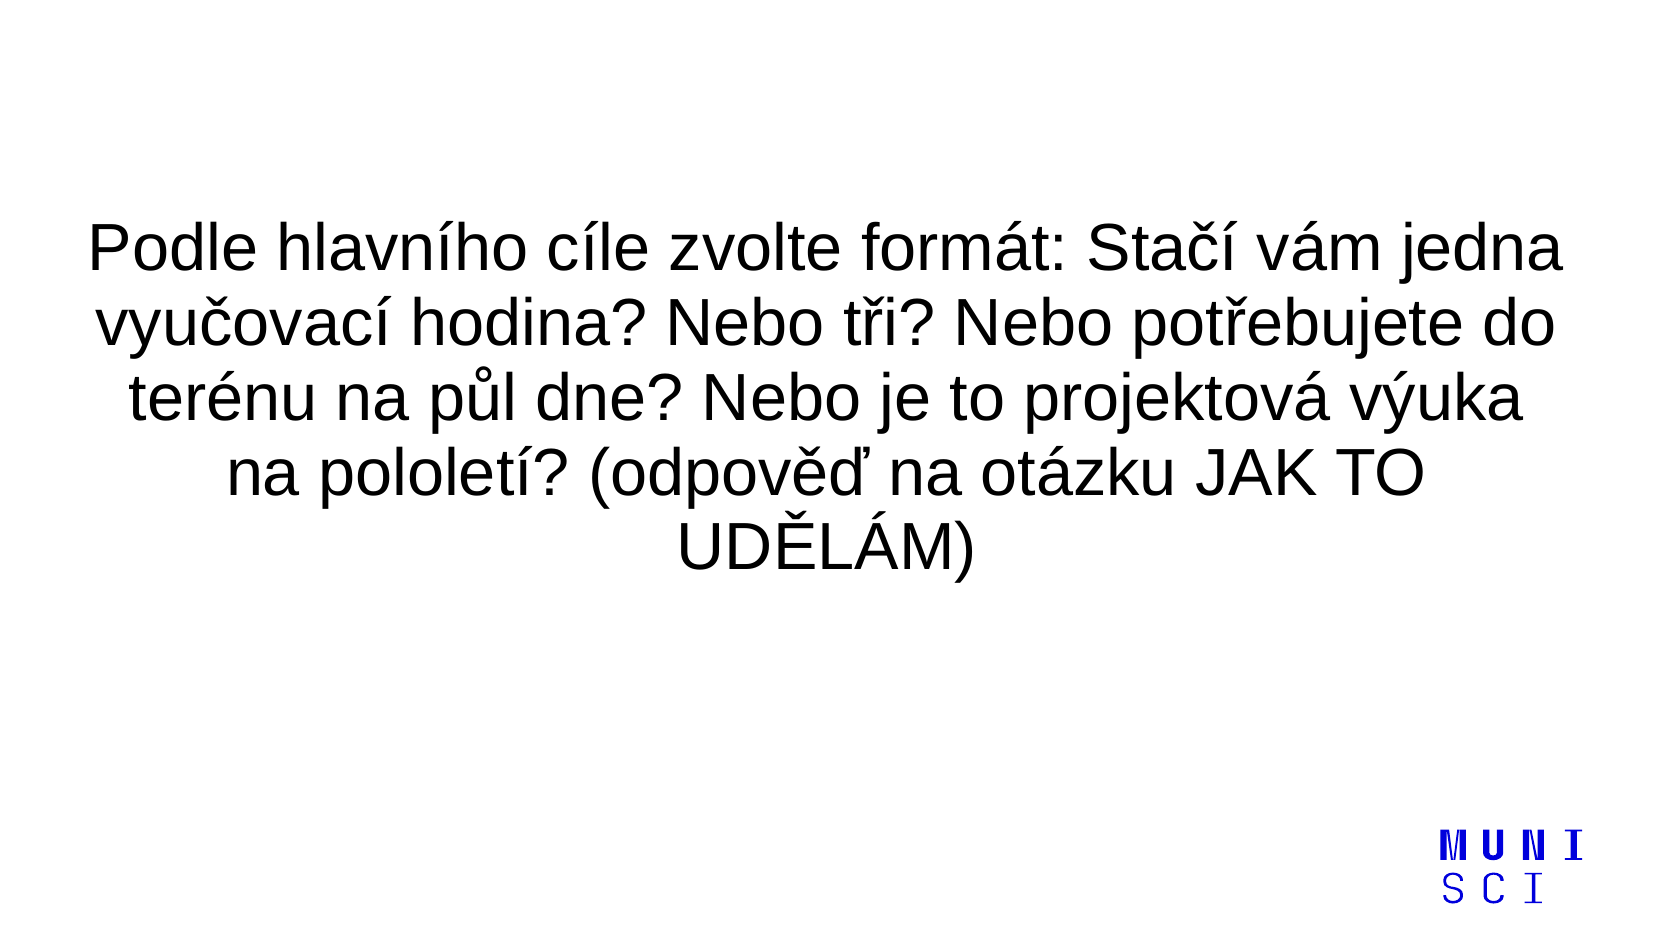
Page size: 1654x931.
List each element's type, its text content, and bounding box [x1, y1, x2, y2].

subtitle Podle hlavního cíle zvolte formát: Stačí vám jedna vyučovací hodina? Nebo tři? Nebo potřebujete do terénu na půl dne? Nebo je to projektová výuka na pololetí? (odpověď na otázku JAK TO UDĚLÁM) [82, 37, 1571, 758]
